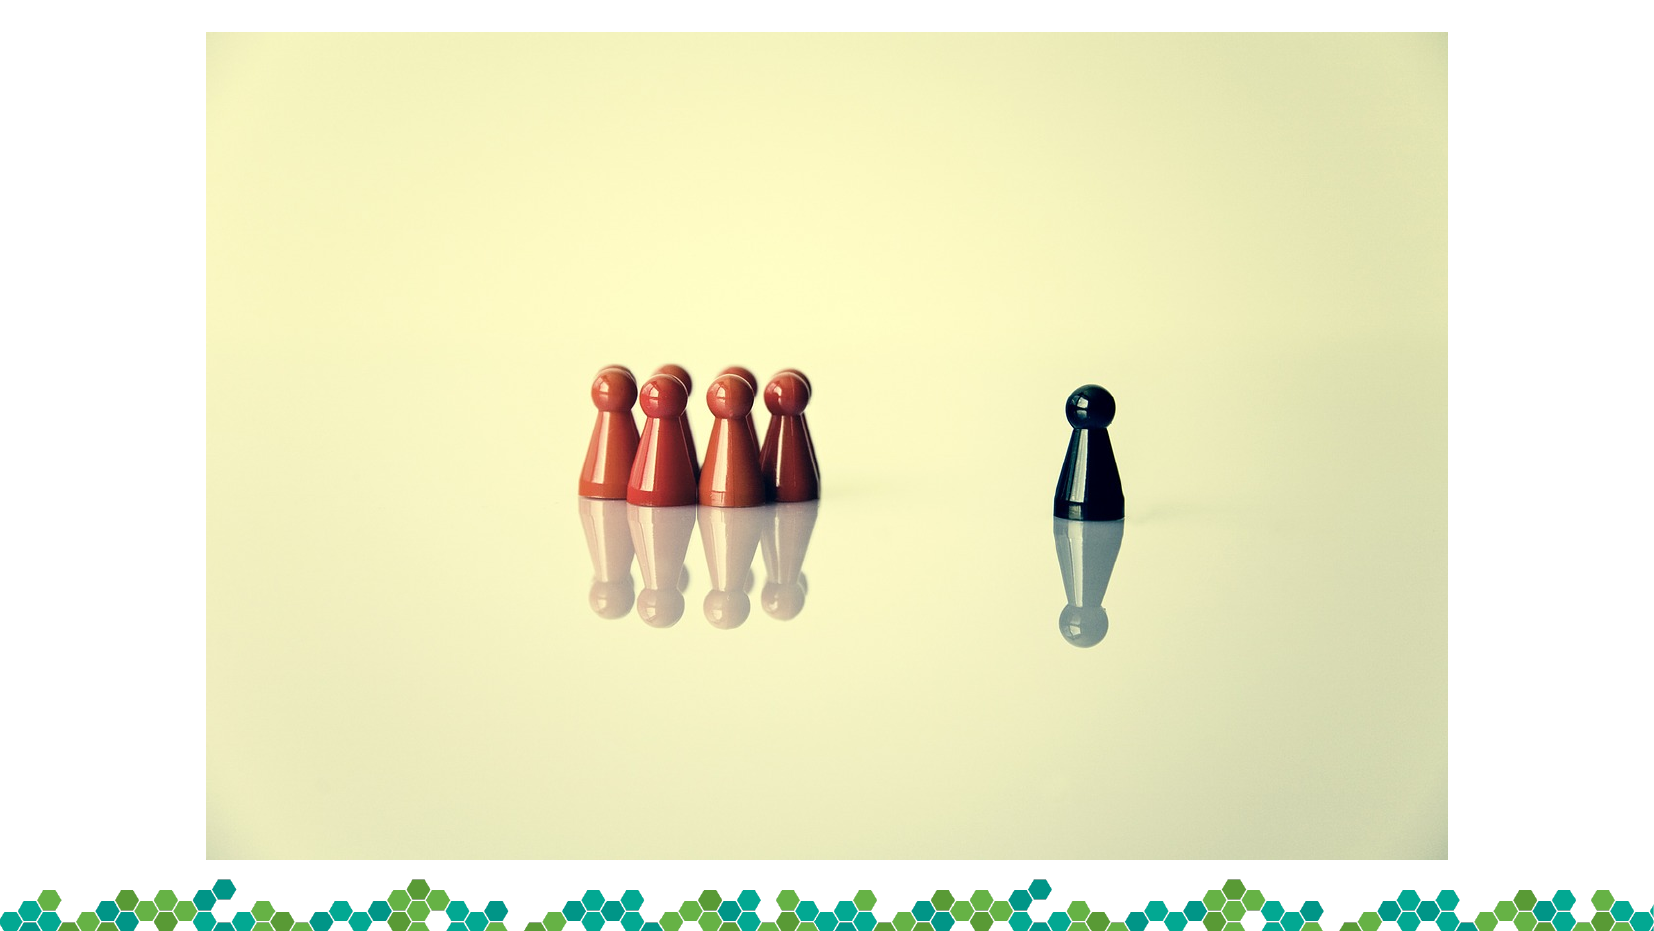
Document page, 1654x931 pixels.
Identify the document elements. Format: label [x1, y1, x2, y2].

picture [206, 32, 1448, 860]
picture [0, 871, 1654, 931]
